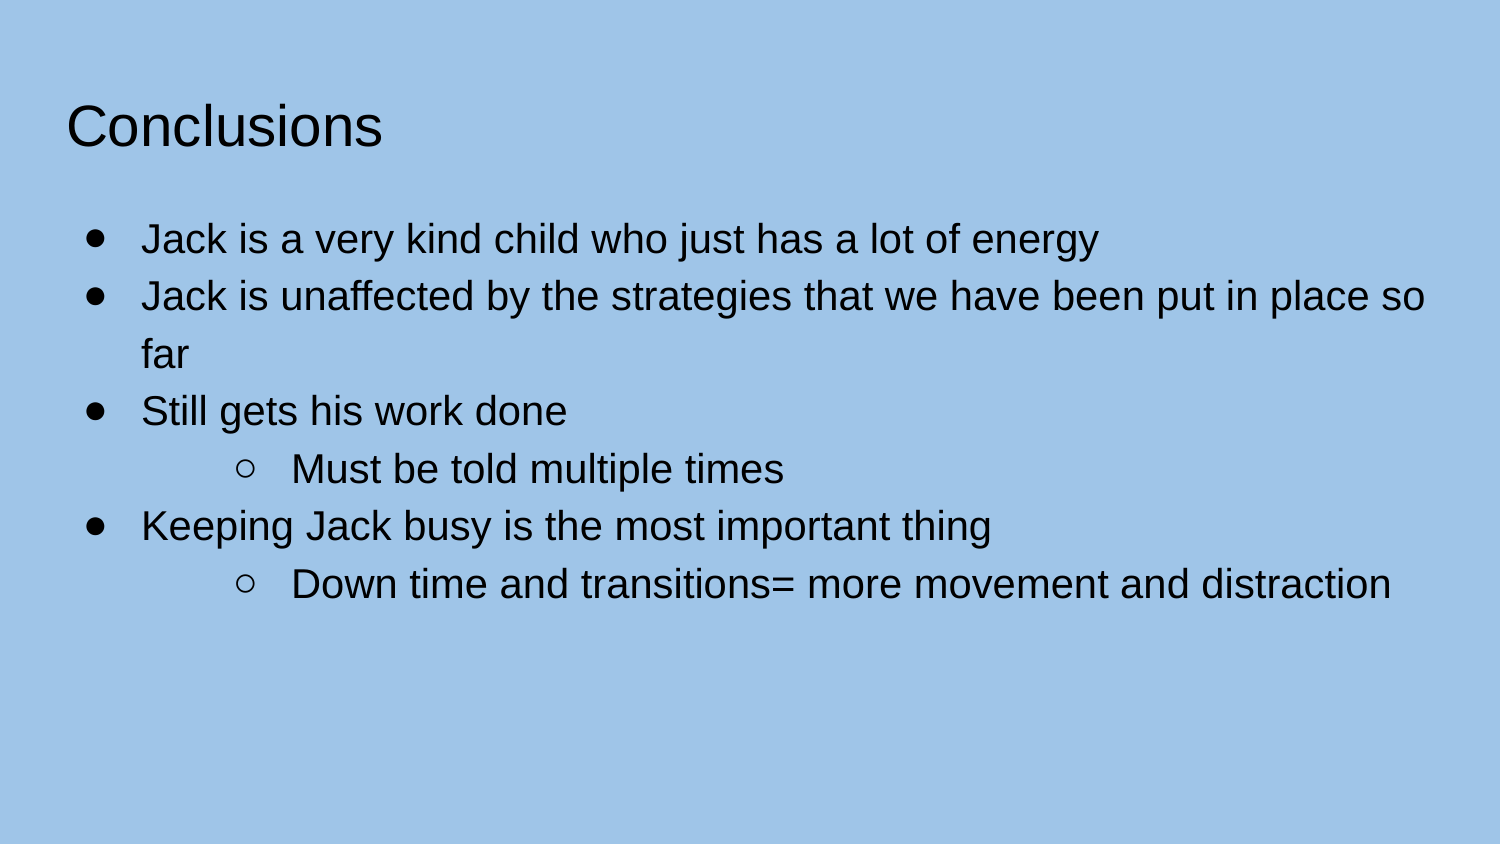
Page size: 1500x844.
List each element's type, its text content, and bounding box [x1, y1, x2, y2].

title Conclusions [51, 72, 1449, 167]
list Jack is a very kind child who just has a lot of energy Jack is unaffected by the strategies that we have been put in place so far Still gets his work done Must be told multiple times Keeping Jack busy is the most important thing Down time and transitions= more movement and distraction [51, 189, 1449, 750]
